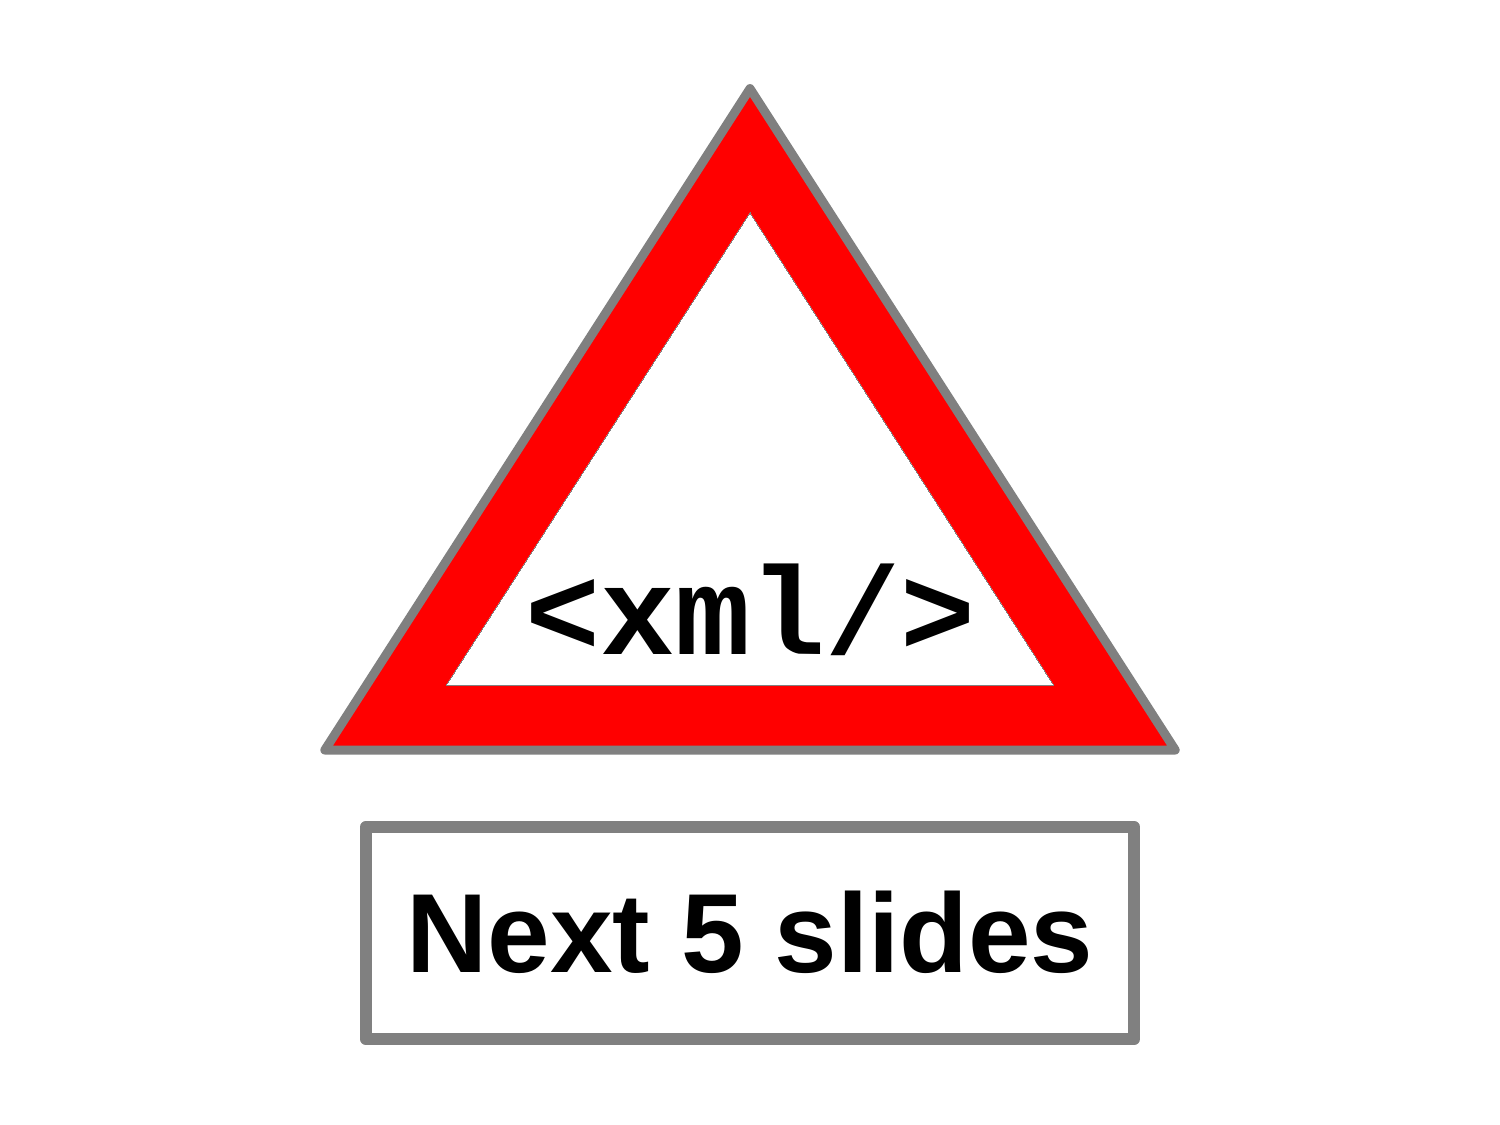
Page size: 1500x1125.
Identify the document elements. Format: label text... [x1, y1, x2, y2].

text_box [324, 88, 1176, 751]
text_box <xml/> [510, 543, 990, 700]
text_box Next 5 slides [366, 826, 1134, 1040]
